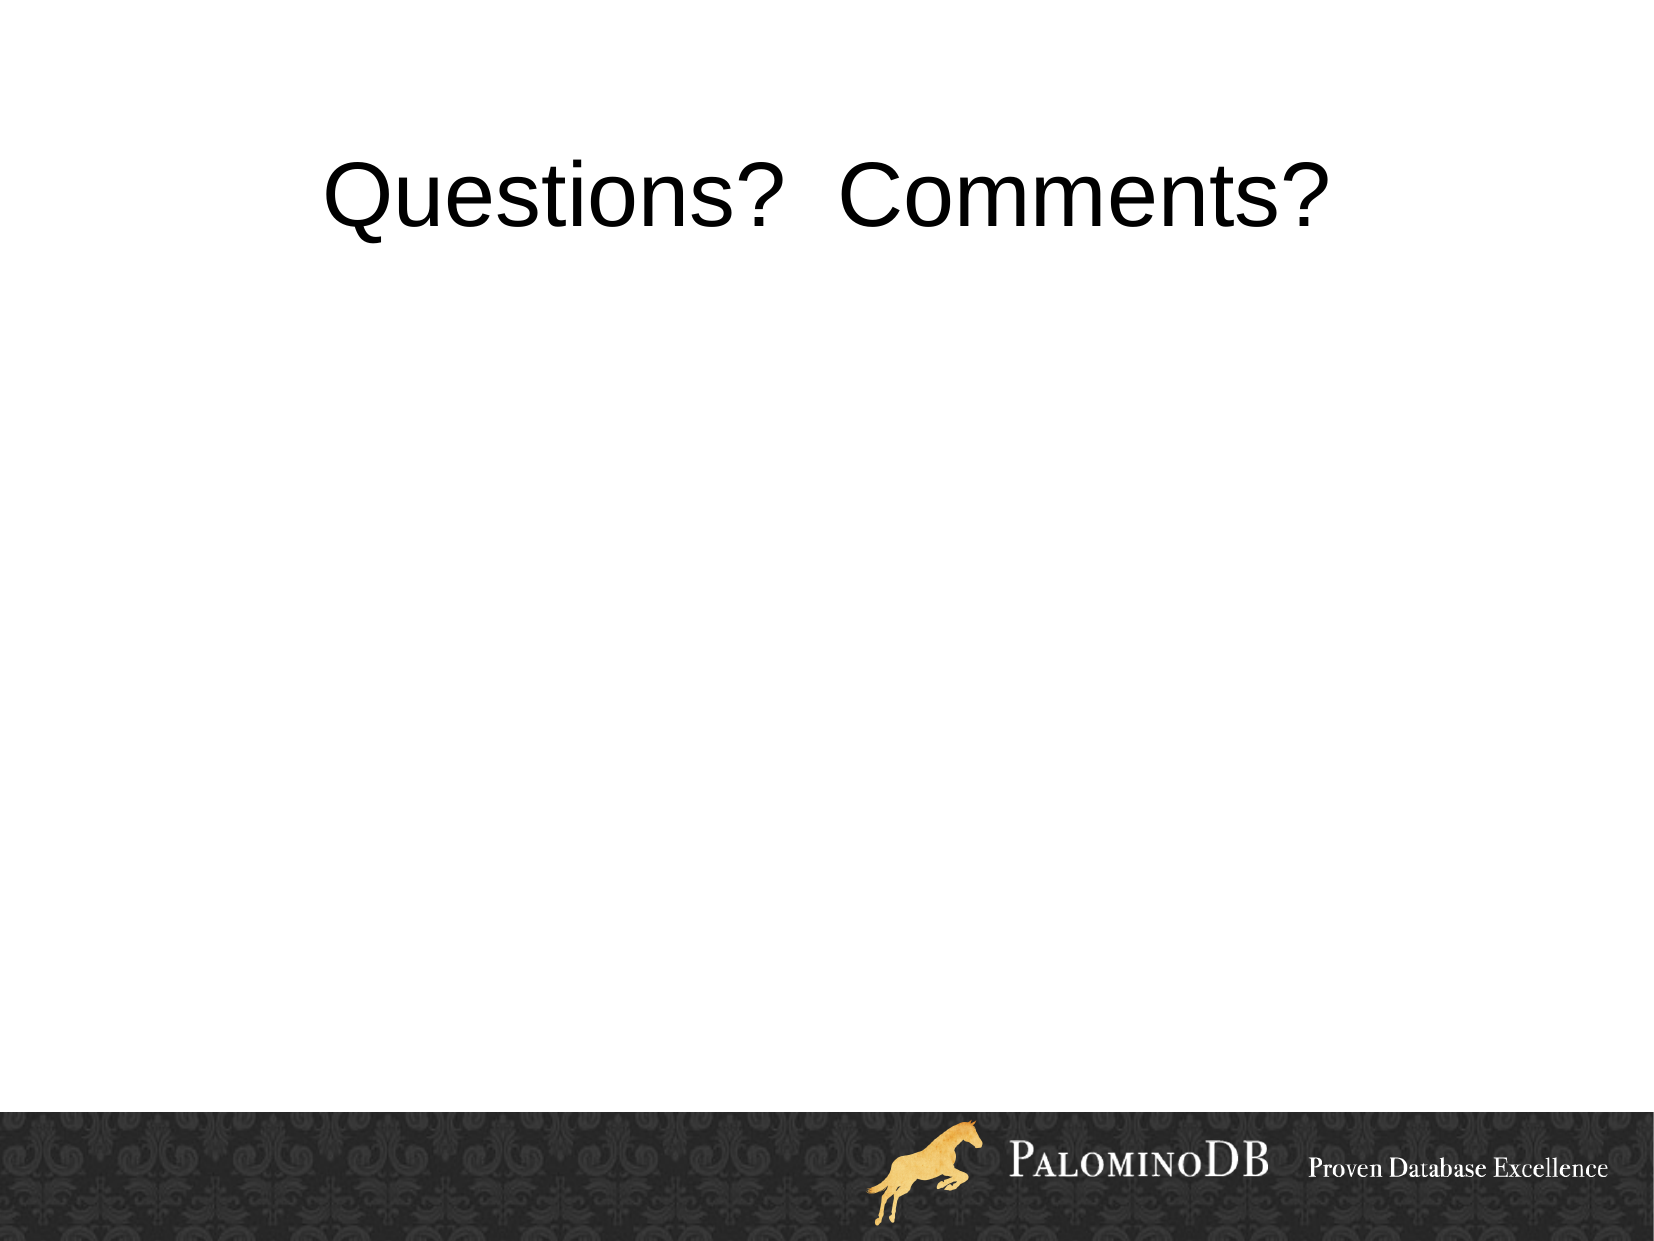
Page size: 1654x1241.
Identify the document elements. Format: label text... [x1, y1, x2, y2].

picture [0, 1109, 1654, 1241]
title Questions? Comments? [121, 91, 1534, 299]
